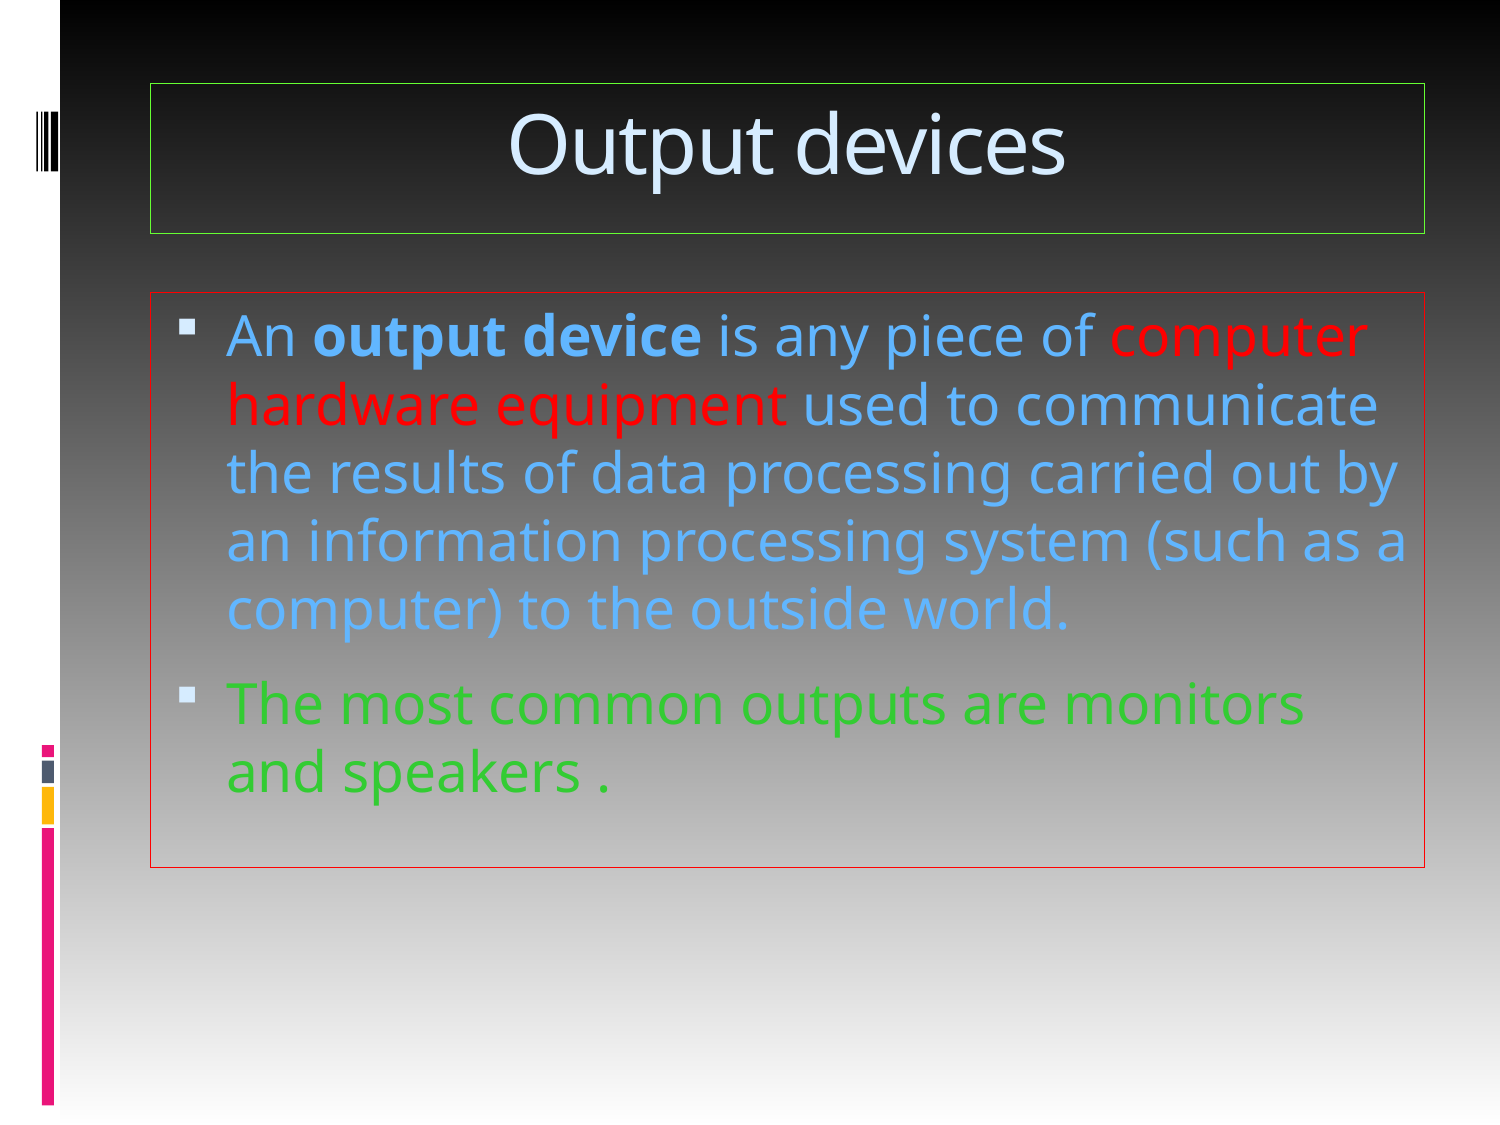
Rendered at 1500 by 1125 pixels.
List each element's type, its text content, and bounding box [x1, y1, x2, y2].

list An output device is any piece of computer hardware equipment used to communicate the results of data processing carried out by an information processing system (such as a computer) to the outside world. The most common outputs are monitors and speakers . [150, 292, 1425, 868]
title Output devices [150, 83, 1425, 234]
